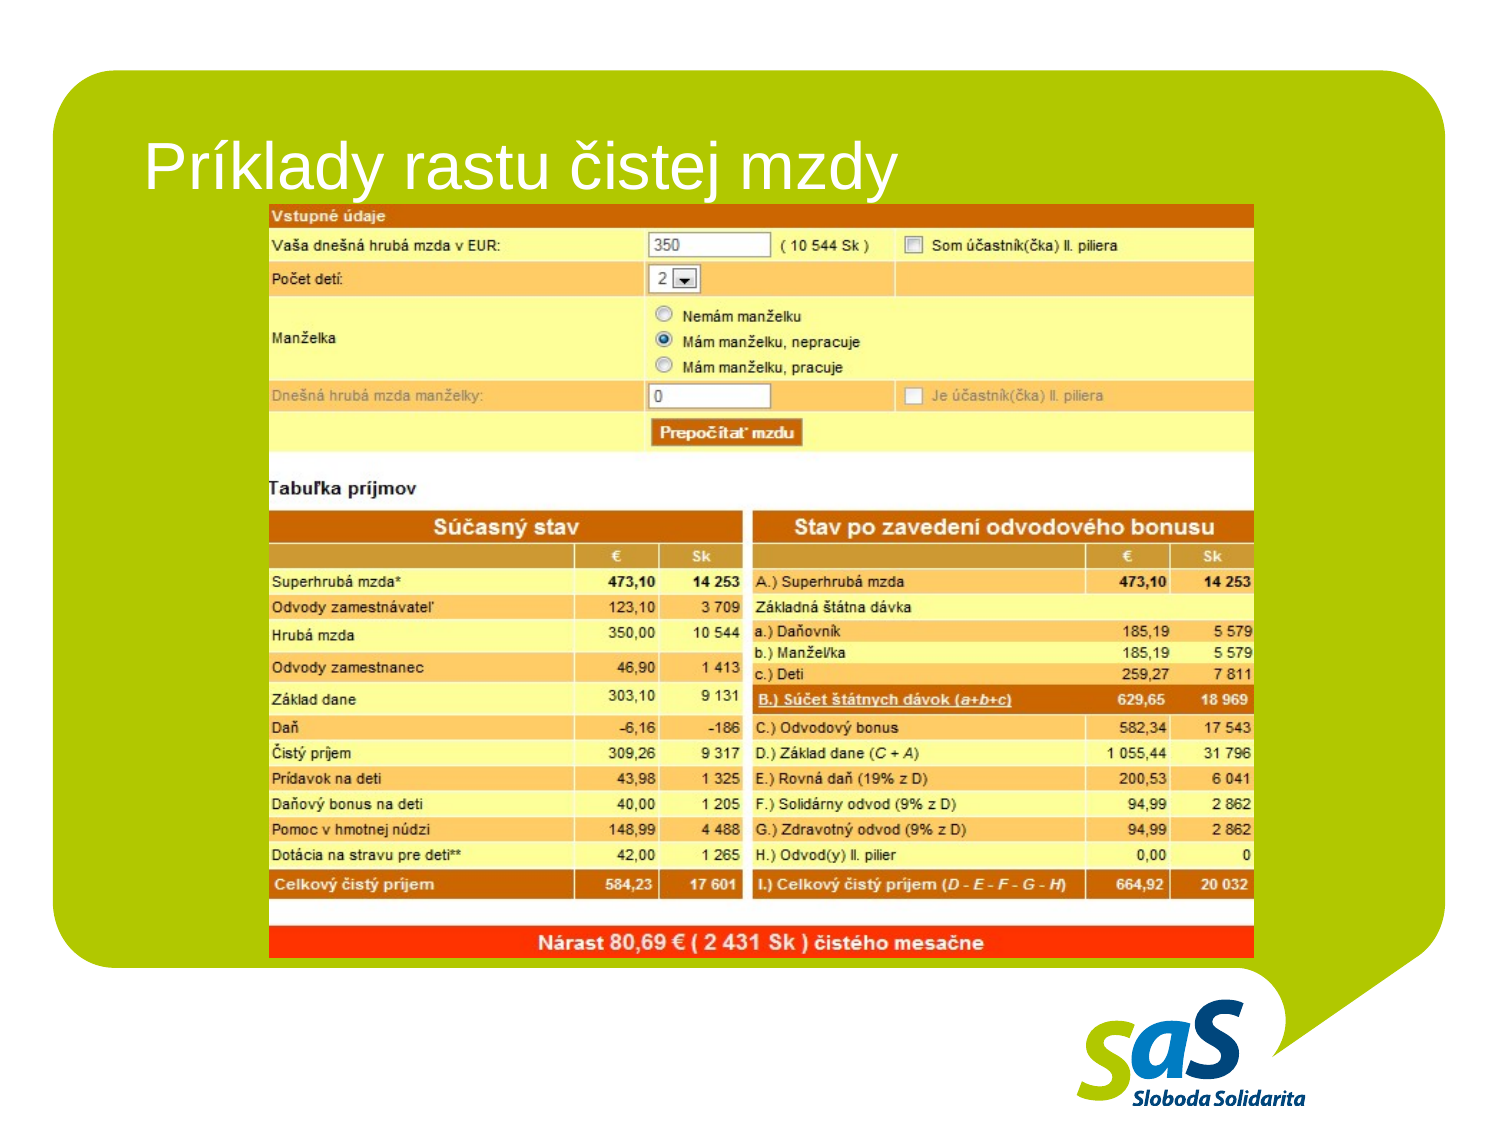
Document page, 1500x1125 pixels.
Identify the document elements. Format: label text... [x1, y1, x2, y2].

text_box [269, 204, 1254, 959]
title Príklady rastu čistej mzdy [128, 93, 1425, 247]
